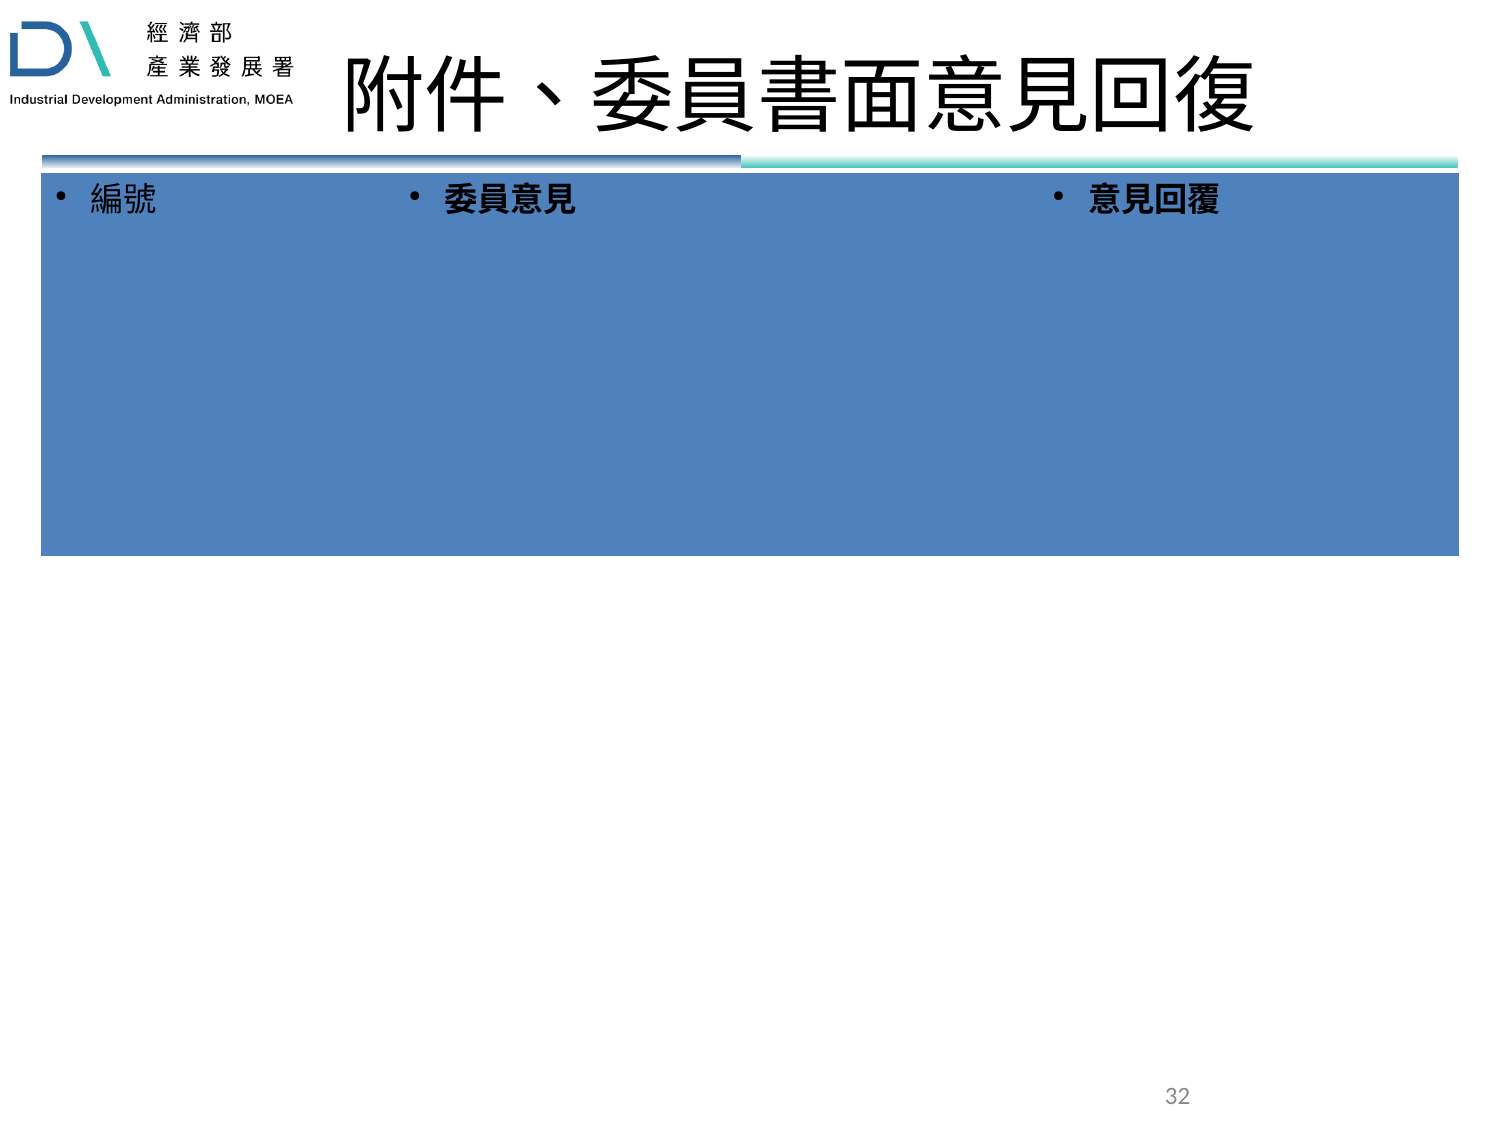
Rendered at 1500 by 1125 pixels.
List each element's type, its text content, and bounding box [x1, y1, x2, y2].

table_cell [171, 439, 815, 556]
table_cell [171, 384, 815, 439]
table_cell [41, 384, 171, 439]
table_cell [171, 221, 815, 316]
table_cell [41, 221, 171, 316]
table_cell [815, 221, 1459, 316]
table_cell [171, 316, 815, 384]
table_cell [815, 316, 1459, 384]
text_box 32 [1149, 1065, 1500, 1125]
table_cell [41, 316, 171, 384]
table_cell [815, 384, 1459, 439]
table_header 意見回覆 [815, 173, 1459, 221]
title 附件、委員書面意見回復 [123, 0, 1474, 186]
table_cell [815, 439, 1459, 556]
table_cell [41, 439, 171, 556]
table_header 委員意見 [171, 173, 815, 221]
table_header 編號 [41, 173, 171, 221]
